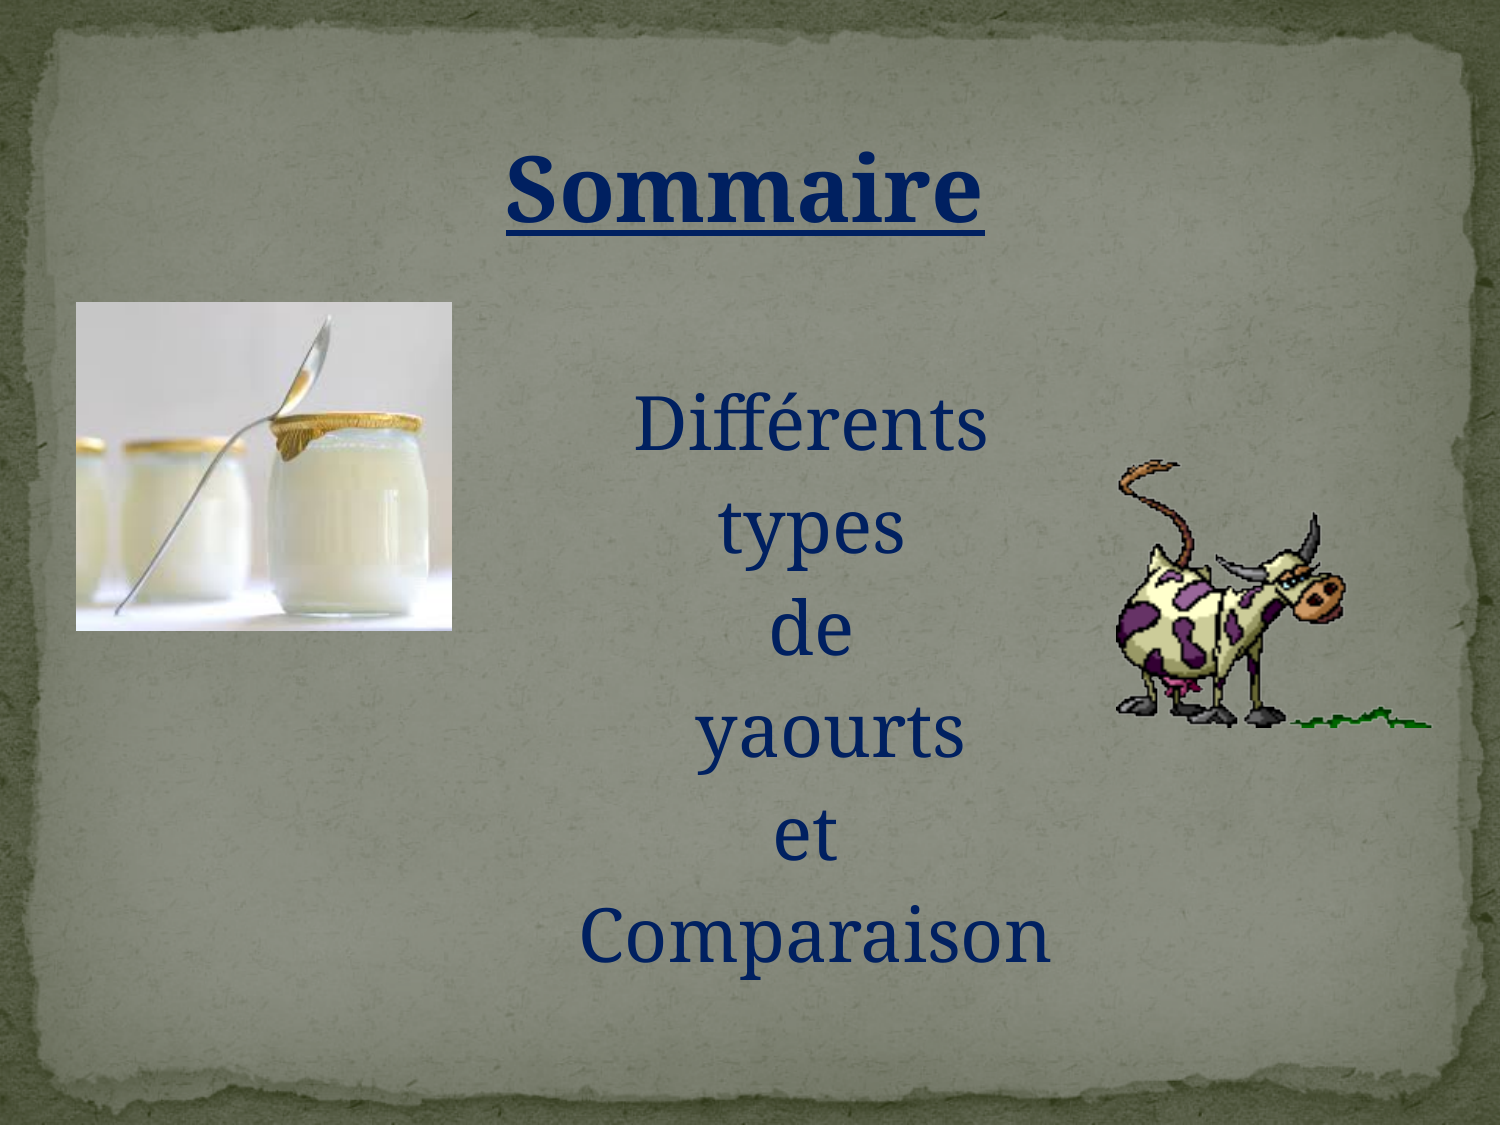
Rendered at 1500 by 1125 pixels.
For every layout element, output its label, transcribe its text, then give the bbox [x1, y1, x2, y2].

text_box Différents types de yaourts et Comparaison [324, 363, 1093, 919]
picture [1116, 444, 1436, 728]
picture [76, 302, 452, 631]
text_box Sommaire [290, 117, 1200, 243]
